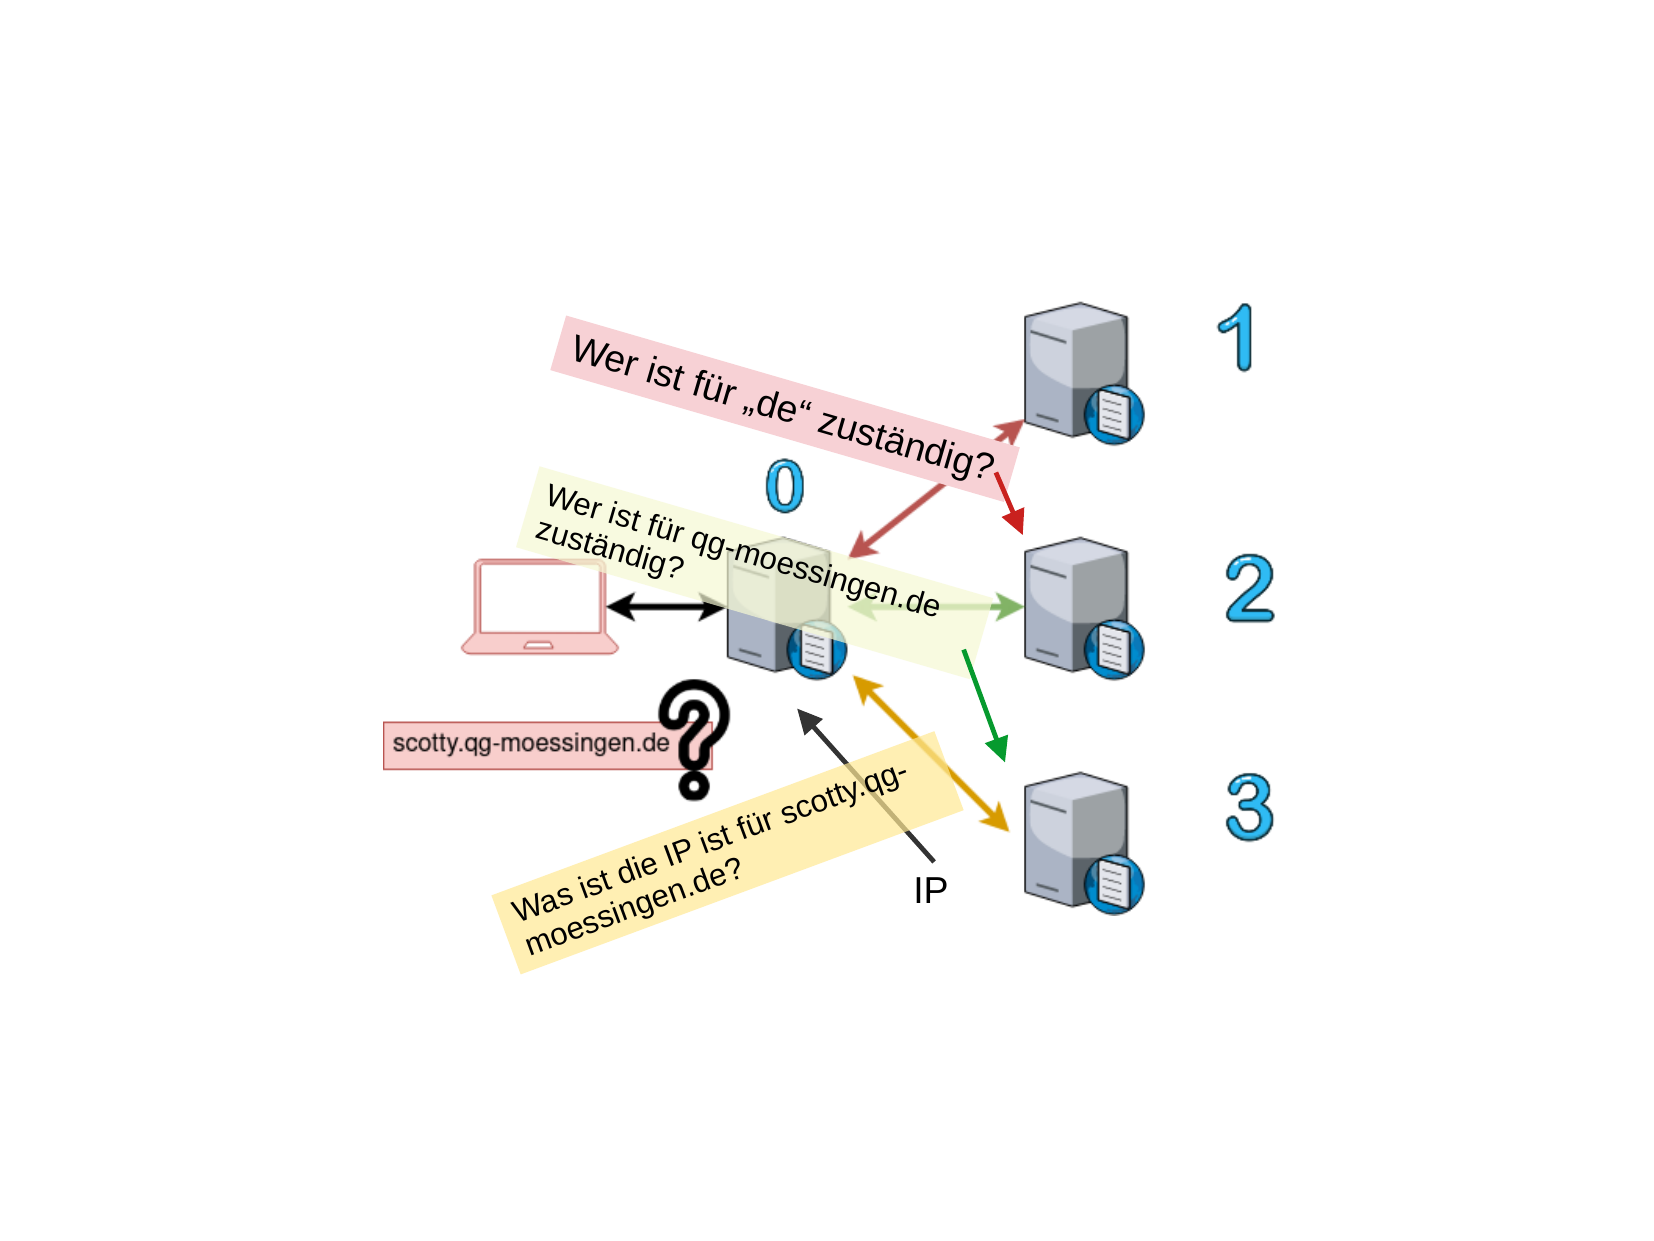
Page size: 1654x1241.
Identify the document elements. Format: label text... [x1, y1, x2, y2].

text_box Wer ist für qg-moessingen.de zuständig? [516, 466, 994, 680]
text_box Wer ist für „de“ zuständig? [550, 315, 1020, 502]
picture [682, 833, 929, 916]
text_box IP [898, 861, 964, 919]
picture [383, 299, 1289, 916]
text_box Was ist die IP ist für scotty.qg-moessingen.de? [491, 731, 964, 975]
